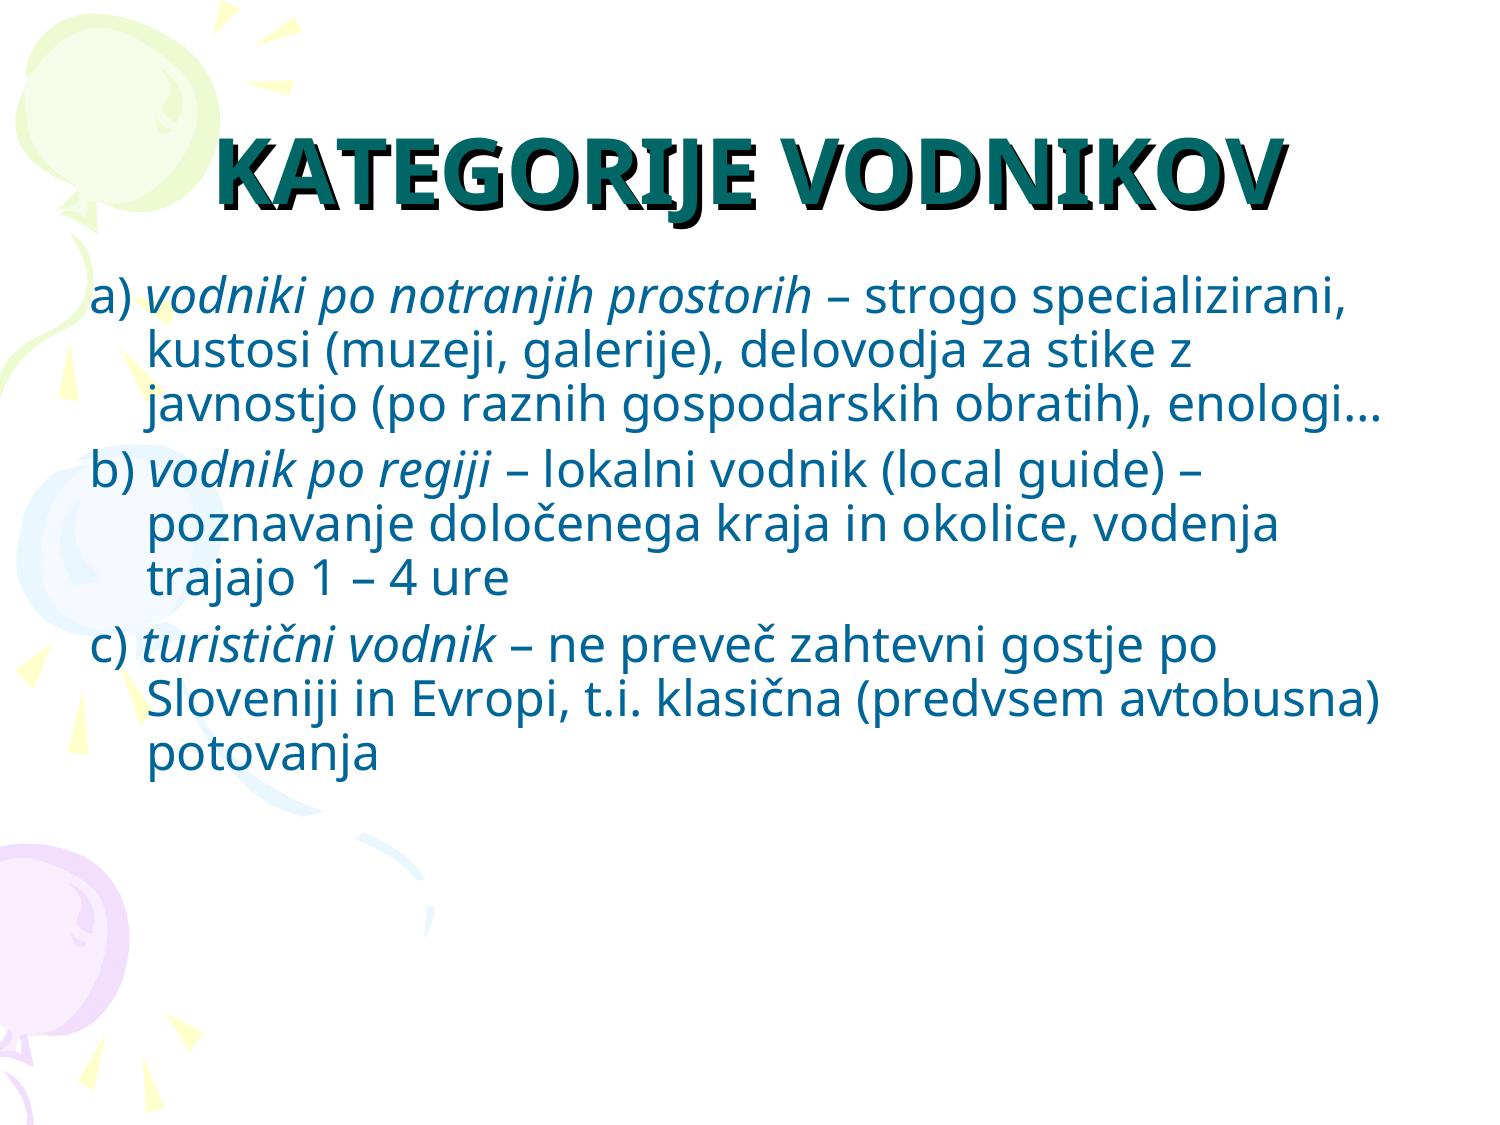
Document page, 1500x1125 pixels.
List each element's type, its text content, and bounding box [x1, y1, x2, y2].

list a) vodniki po notranjih prostorih – strogo specializirani, kustosi (muzeji, galerije), delovodja za stike z javnostjo (po raznih gospodarskih obratih), enologi… b) vodnik po regiji – lokalni vodnik (local guide) – poznavanje določenega kraja in okolice, vodenja trajajo 1 – 4 ure c) turistični vodnik – ne preveč zahtevni gostje po Sloveniji in Evropi, t.i. klasična (predvsem avtobusna) potovanja [75, 262, 1426, 994]
title KATEGORIJE VODNIKOV [72, 16, 1426, 233]
